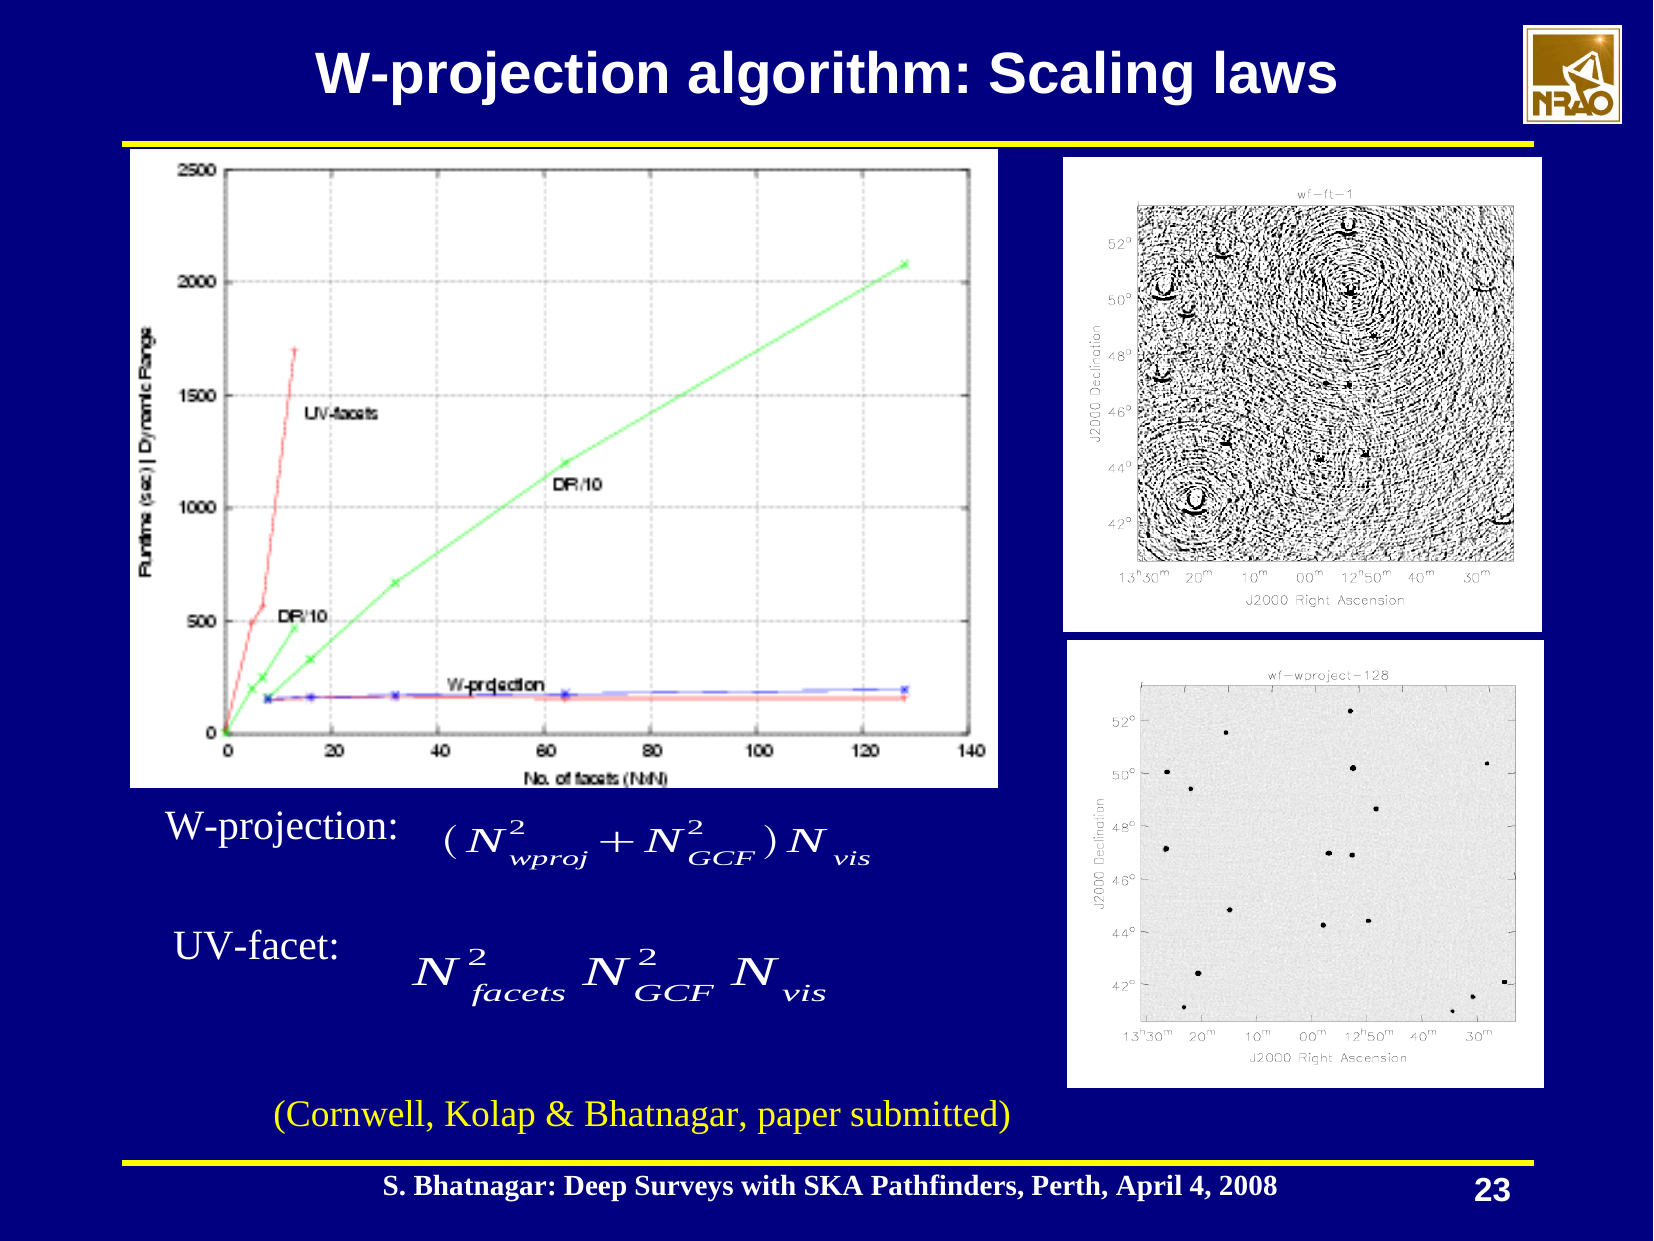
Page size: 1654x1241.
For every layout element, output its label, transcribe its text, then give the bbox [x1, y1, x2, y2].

title W-projection algorithm: Scaling laws [121, 11, 1534, 137]
chart [390, 937, 846, 1008]
text_box (Cornwell, Kolap & Bhatnagar, paper submitted) [273, 1093, 1013, 1146]
chart [426, 810, 885, 871]
text_box W-projection: UV-facet: [164, 802, 910, 1011]
picture [130, 149, 998, 788]
picture [1067, 640, 1544, 1088]
picture [1063, 157, 1542, 632]
picture [1534, 25, 1622, 124]
